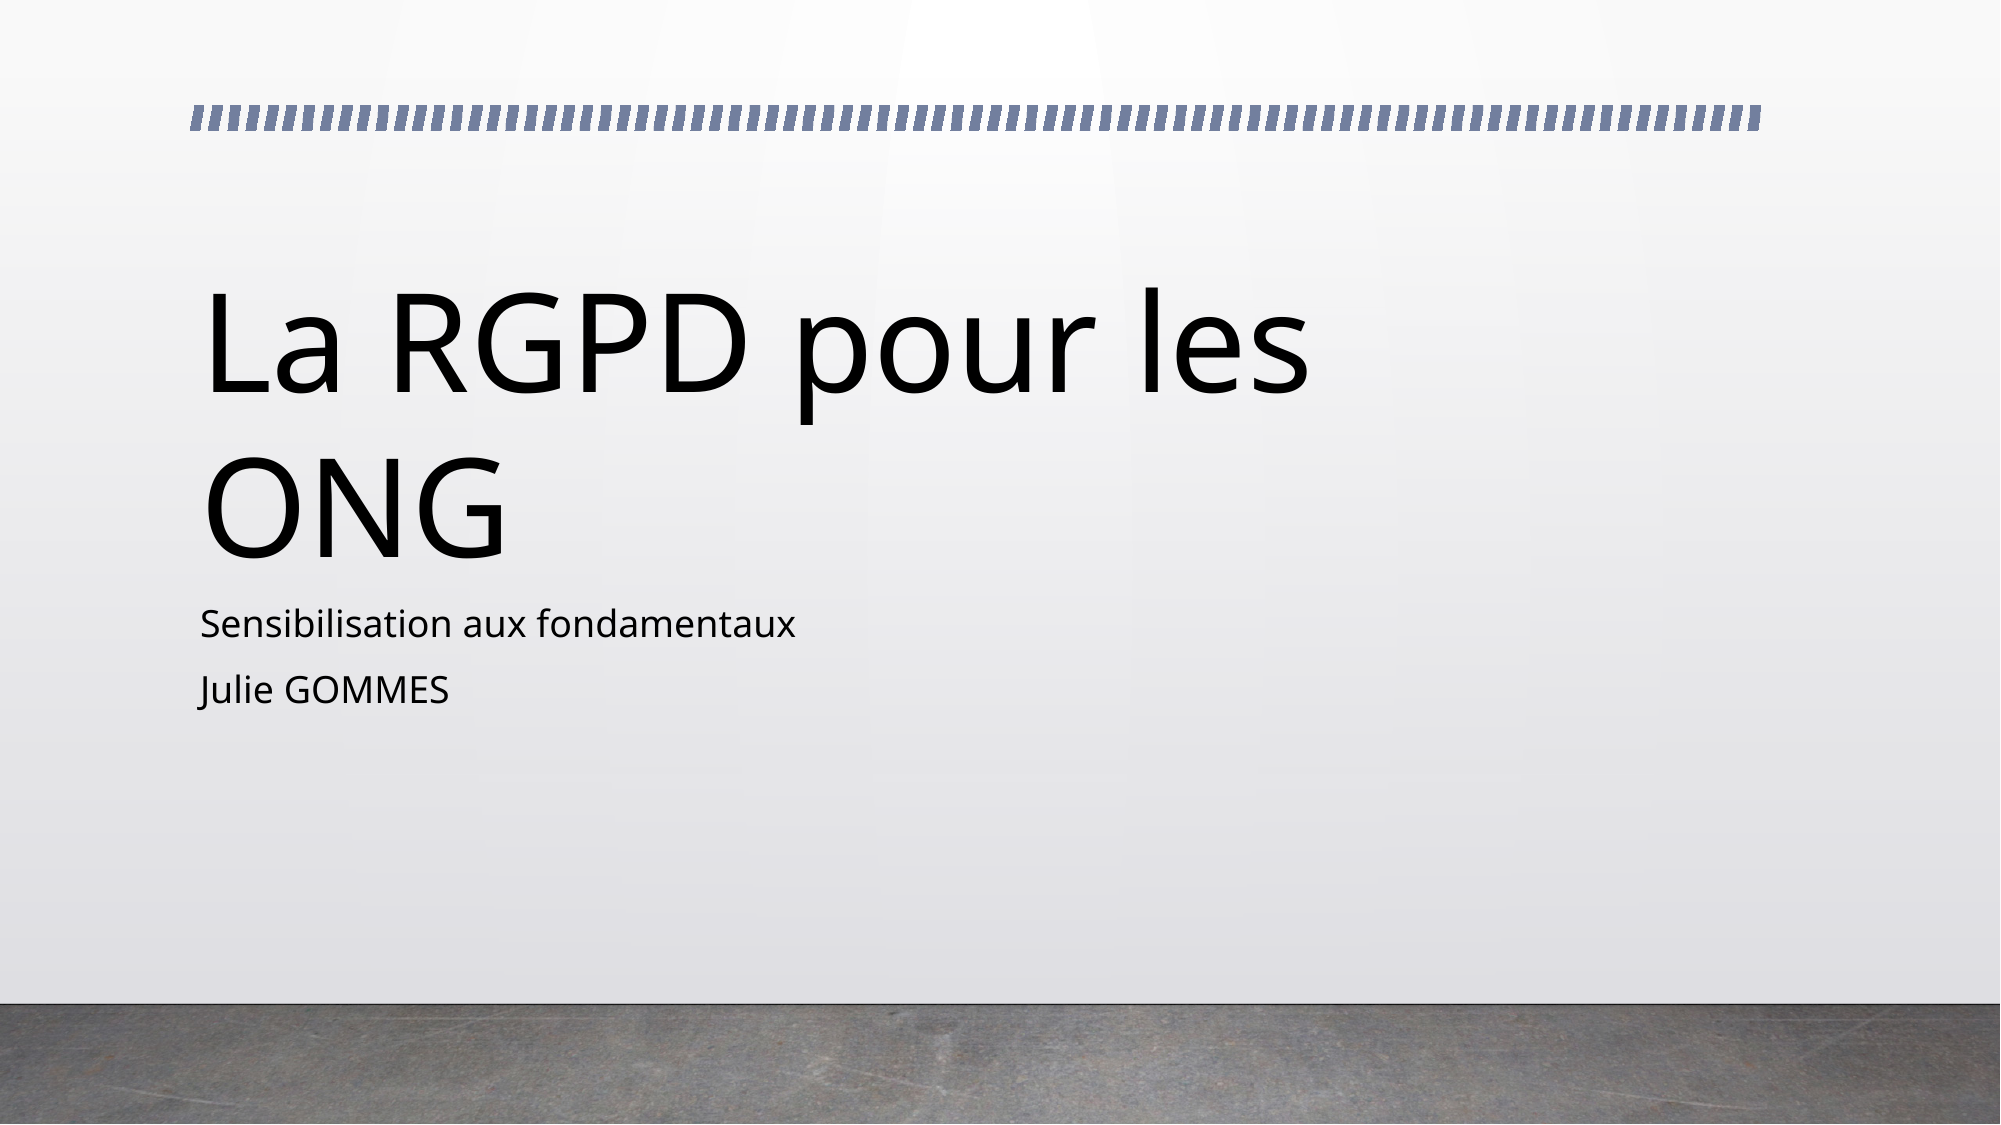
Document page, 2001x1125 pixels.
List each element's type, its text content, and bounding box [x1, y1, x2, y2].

title La RGPD pour les ONG [185, 155, 1602, 584]
subtitle Sensibilisation aux fondamentaux Julie GOMMES [185, 584, 1602, 761]
picture [0, 1004, 2000, 1124]
picture [267, 105, 1762, 131]
